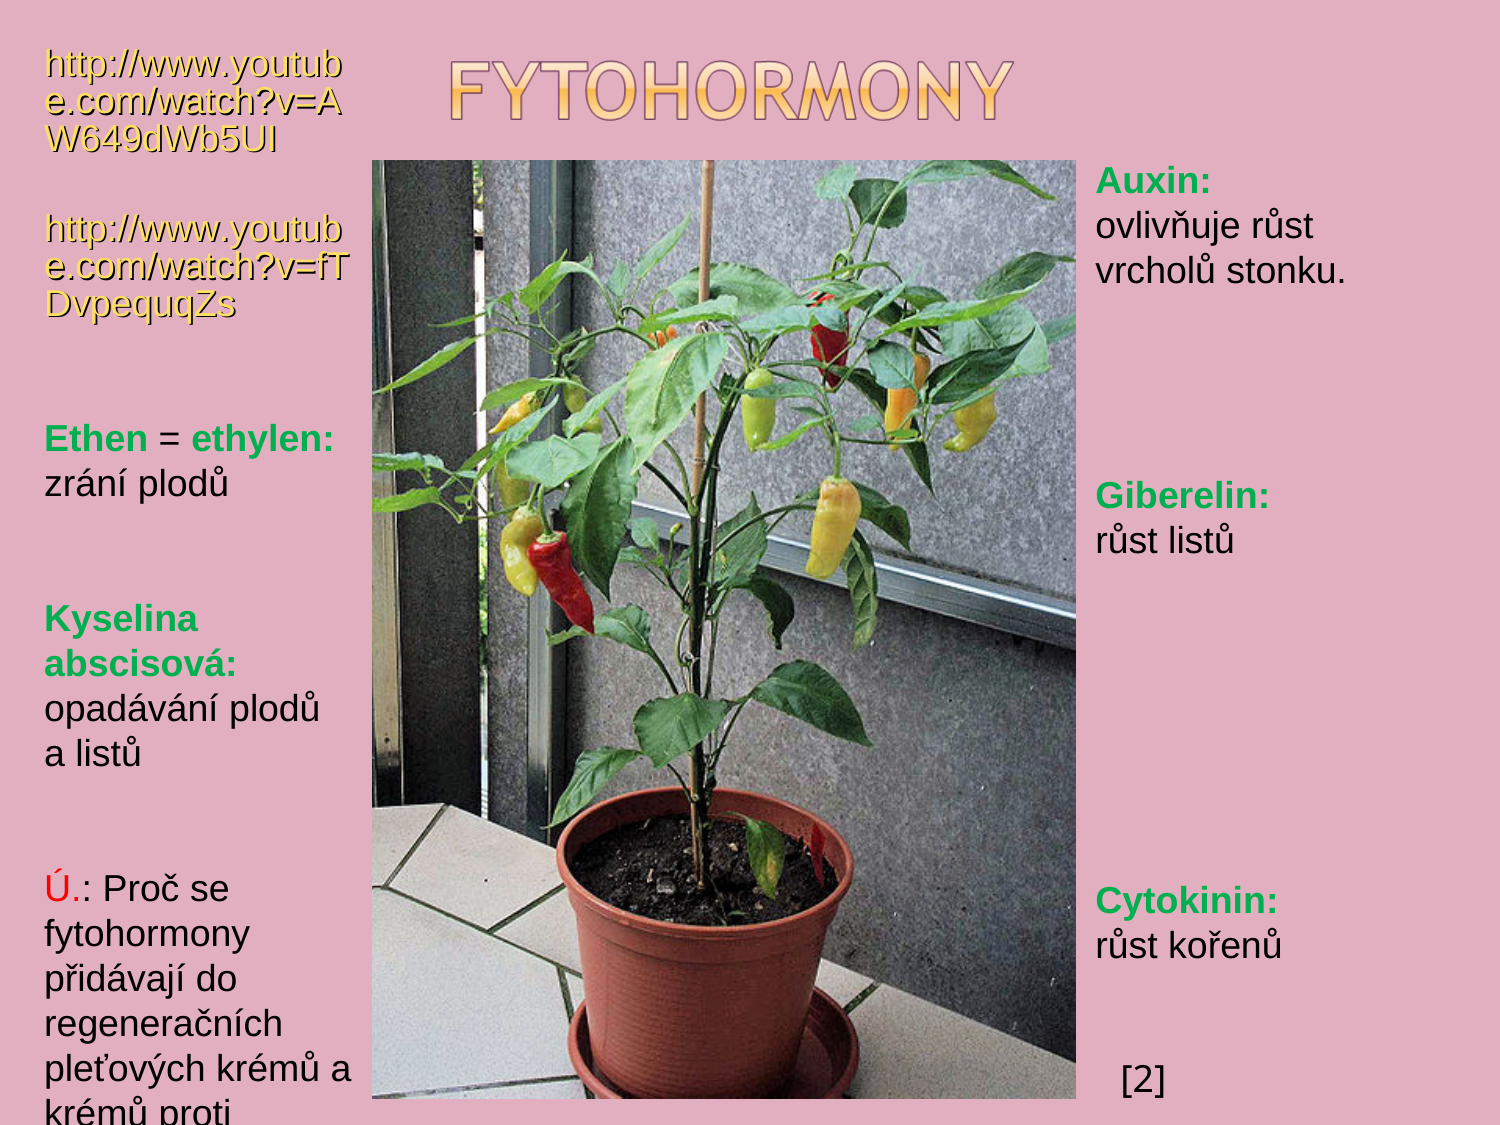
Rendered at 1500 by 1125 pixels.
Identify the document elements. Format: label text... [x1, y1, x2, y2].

text_box http://www.youtube.com/watch?v=AW649dWb5UI http://www.youtube.com/watch?v=fTDvpequqZs Ethen = ethylen: zrání plodů Kyselina abscisová: opadávání plodů a listů Ú.: Proč se fytohormony přidávají do regeneračních pleťových krémů a krémů proti vráskám? [29, 30, 373, 1125]
text_box Auxin: ovlivňuje růst vrcholů stonku. Giberelin: růst listů Cytokinin: růst kořenů [1080, 148, 1391, 1020]
text_box [75, 0, 1264, 186]
text_box [2] [1105, 1046, 1182, 1108]
picture [373, 160, 1076, 1099]
